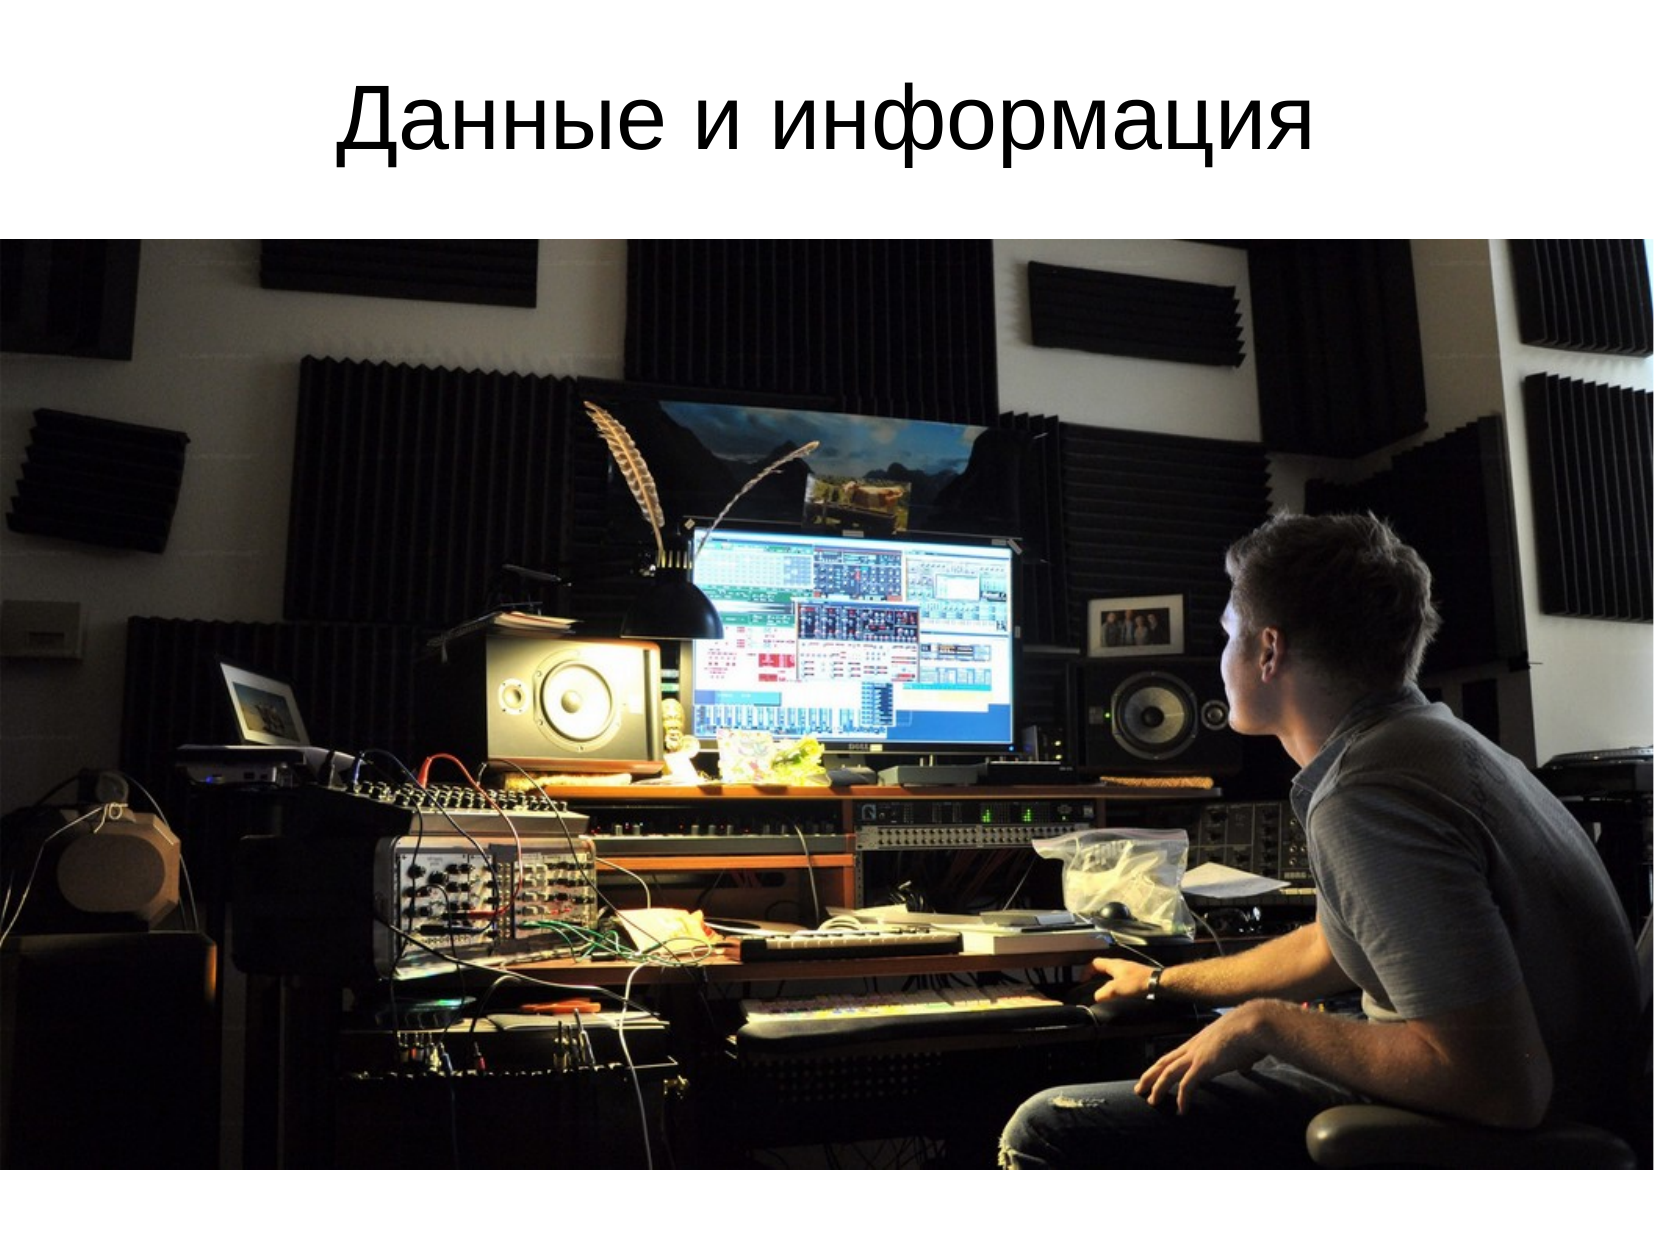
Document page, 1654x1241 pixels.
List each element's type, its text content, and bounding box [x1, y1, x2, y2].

picture [0, 239, 1654, 1170]
title Данные и информация [82, 13, 1571, 222]
